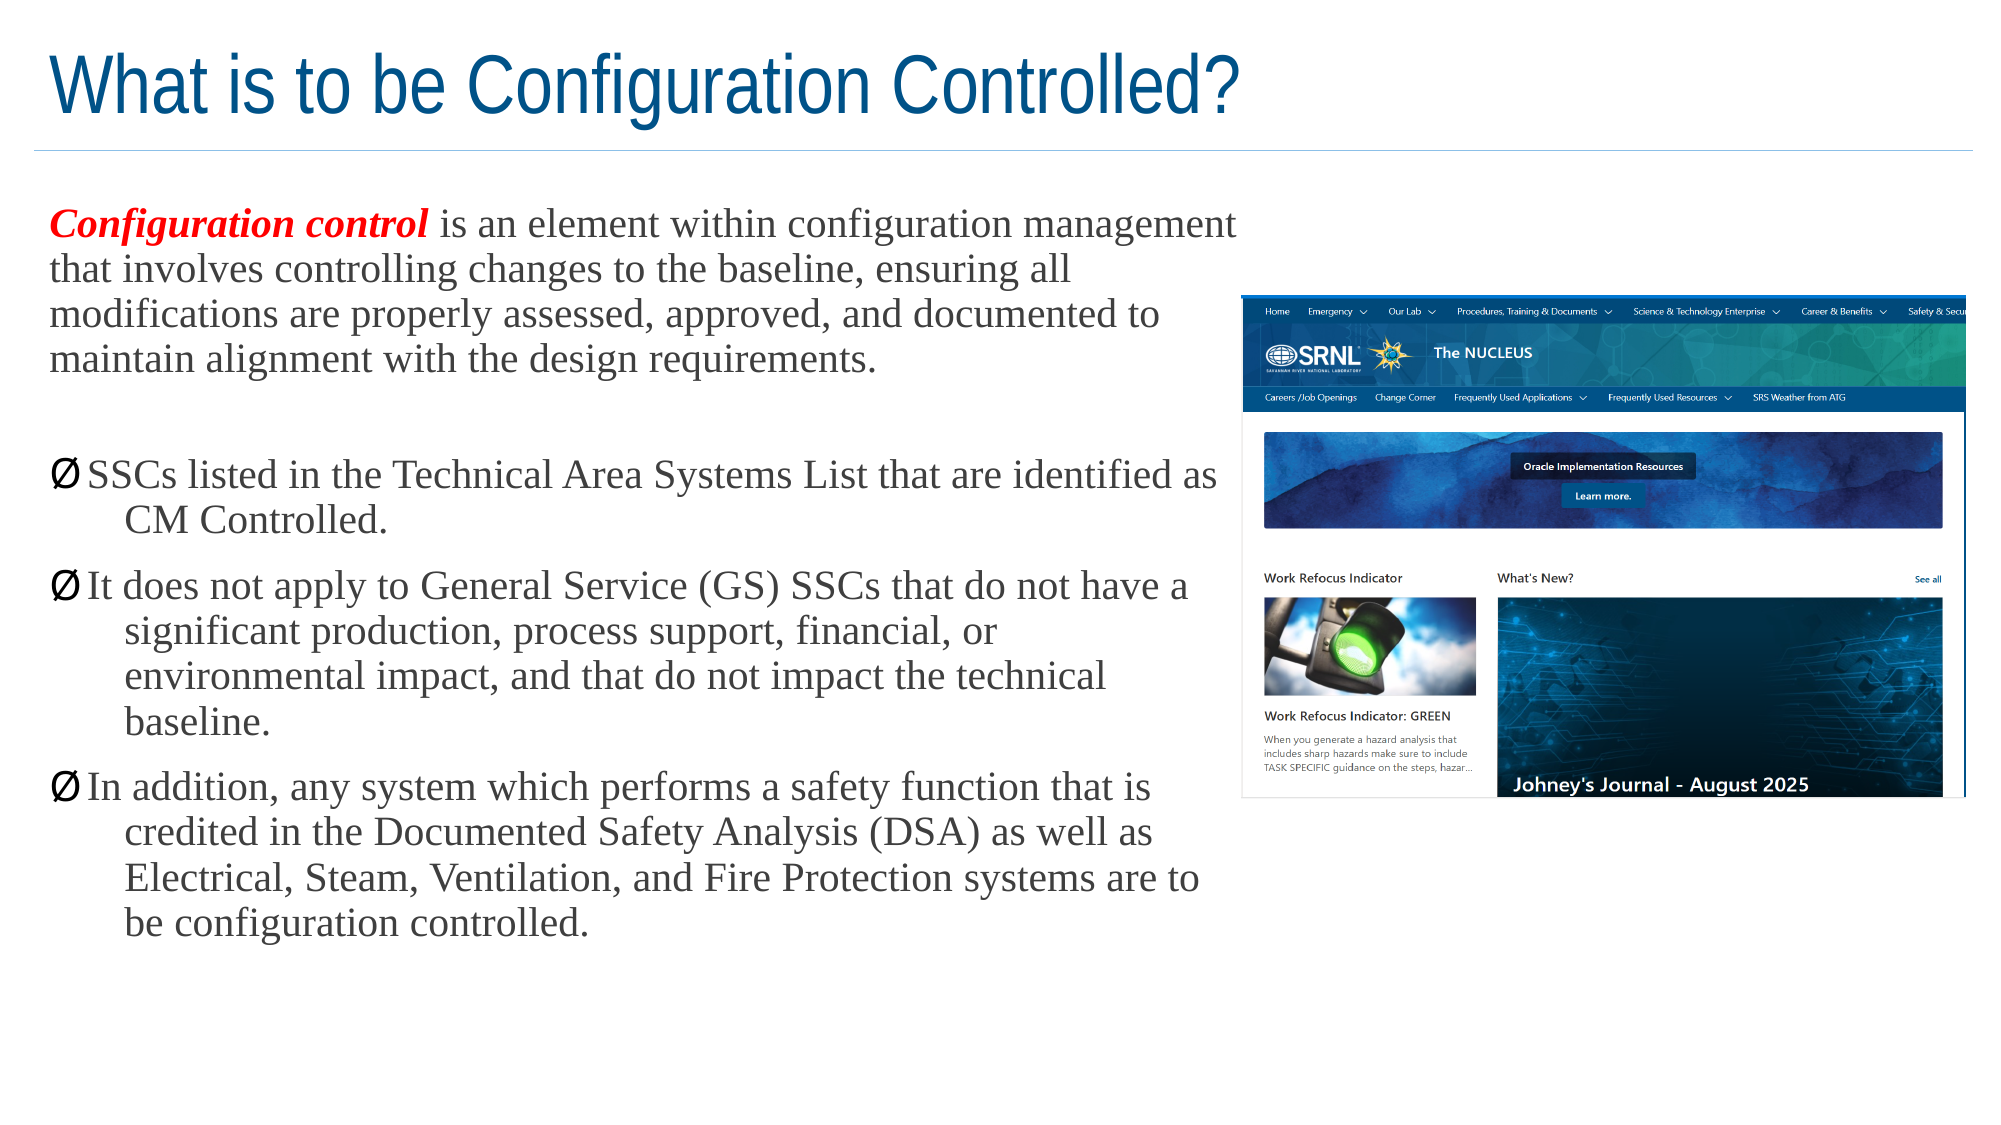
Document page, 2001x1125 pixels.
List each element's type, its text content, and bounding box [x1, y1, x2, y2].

list Configuration control is an element within configuration management that involves controlling changes to the baseline, ensuring all modifications are properly assessed, approved, and documented to maintain alignment with the design requirements. SSCs listed in the Technical Area Systems List that are identified as CM Controlled. It does not apply to General Service (GS) SSCs that do not have a significant production, process support, financial, or environmental impact, and that do not impact the technical baseline. In addition, any system which performs a safety function that is credited in the Documented Safety Analysis (DSA) as well as Electrical, Steam, Ventilation, and Fire Protection systems are to be configuration controlled. [34, 194, 1266, 974]
picture [1241, 295, 1966, 799]
title What is to be Configuration Controlled? [34, 22, 1973, 151]
